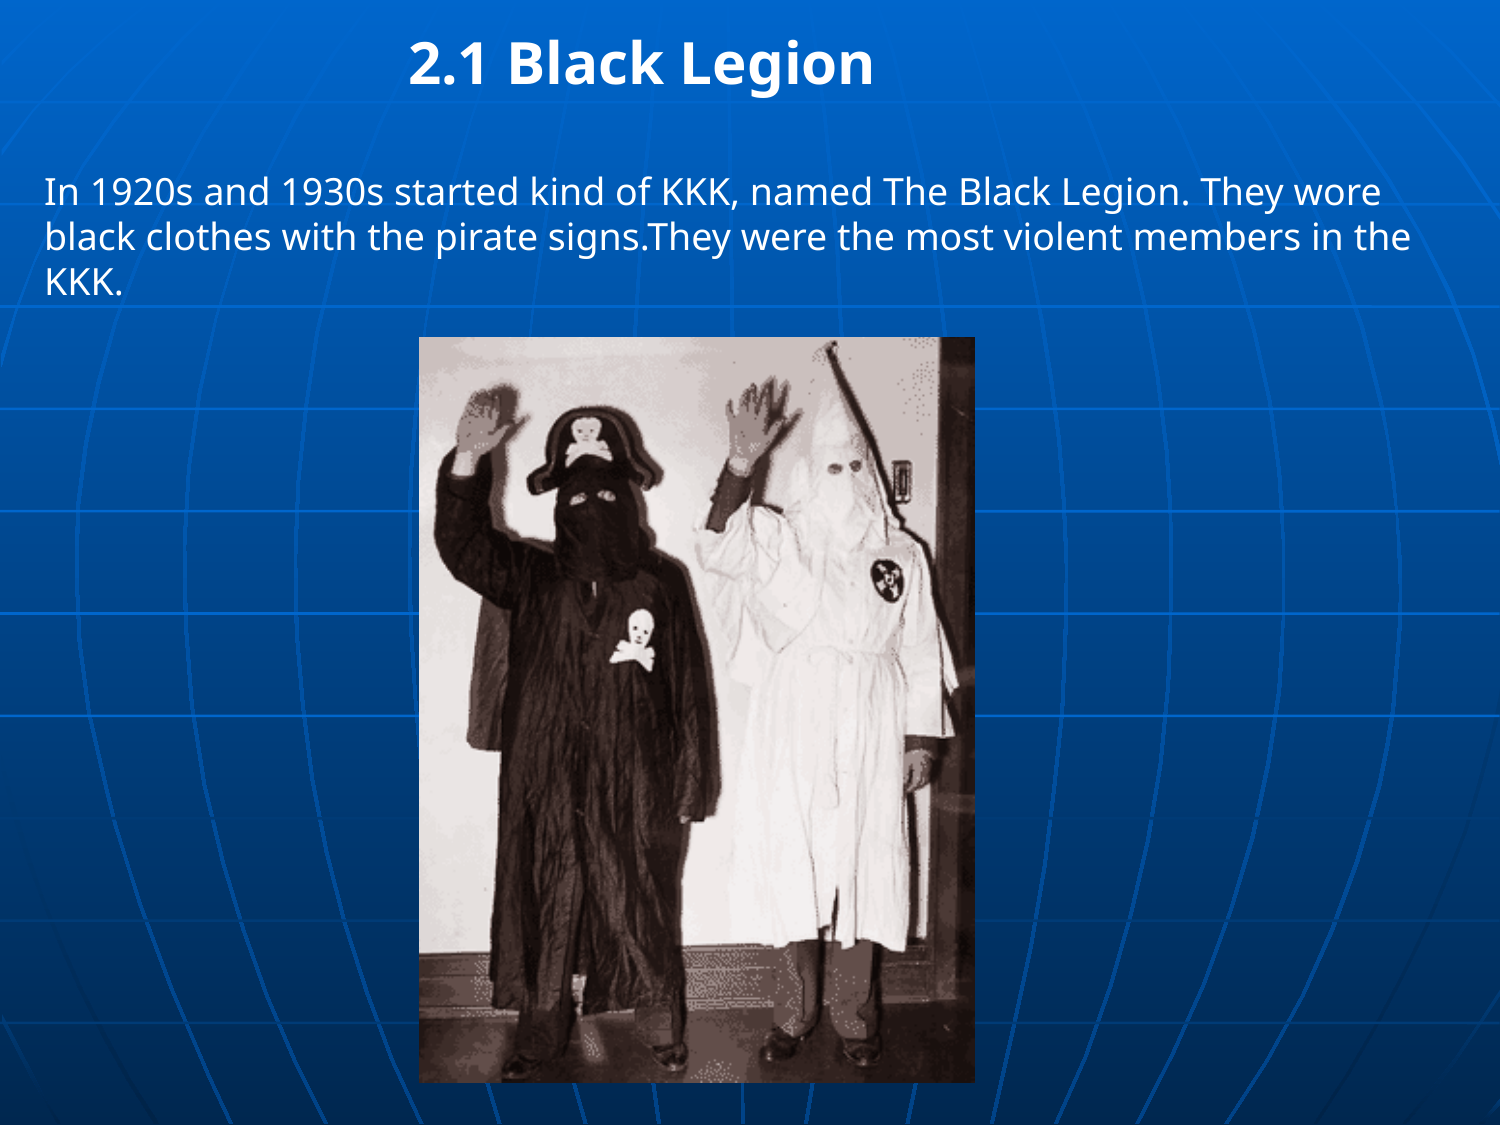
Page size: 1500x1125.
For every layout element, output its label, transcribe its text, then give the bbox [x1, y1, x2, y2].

text_box In 1920s and 1930s started kind of KKK, named The Black Legion. They wore black clothes with the pirate signs.They were the most violent members in the KKK. [29, 160, 1463, 311]
picture [419, 337, 975, 1083]
text_box 2.1 Black Legion [393, 19, 892, 104]
